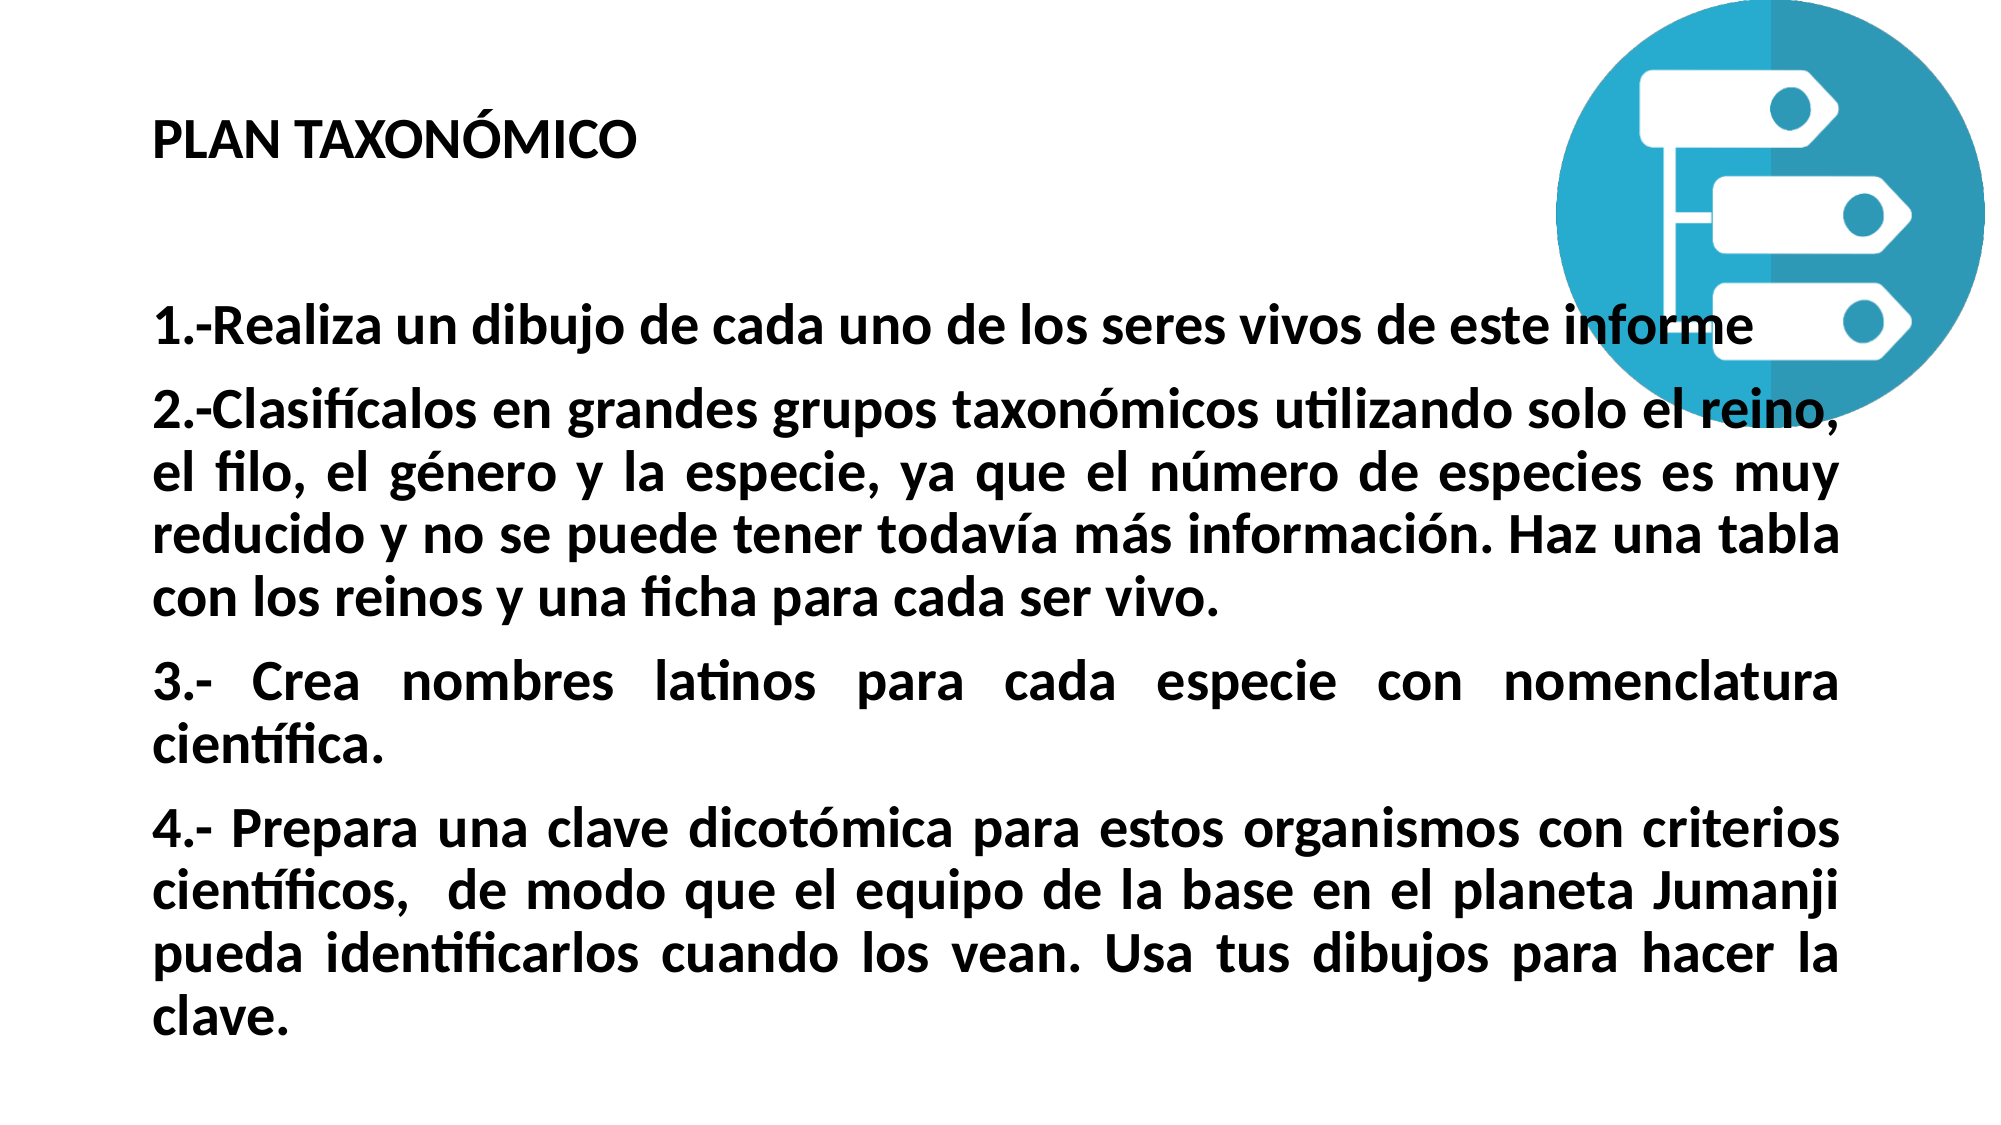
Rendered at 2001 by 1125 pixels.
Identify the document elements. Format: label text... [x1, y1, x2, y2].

picture [1556, 0, 1985, 428]
list PLAN TAXONÓMICO [137, 101, 988, 227]
list 1.-Realiza un dibujo de cada uno de los seres vivos de este informe 2.-Clasifícalos en grandes grupos taxonómicos utilizando solo el reino, el filo, el género y la especie, ya que el número de especies es muy reducido y no se puede tener todavía más información. Haz una tabla con los reinos y una ficha para cada ser vivo. 3.- Crea nombres latinos para cada especie con nomenclatura científica. 4.- Prepara una clave dicotómica para estos organismos con criterios científicos, de modo que el equipo de la base en el planeta Jumanji pueda identificarlos cuando los vean. Usa tus dibujos para hacer la clave. [137, 286, 1856, 1090]
